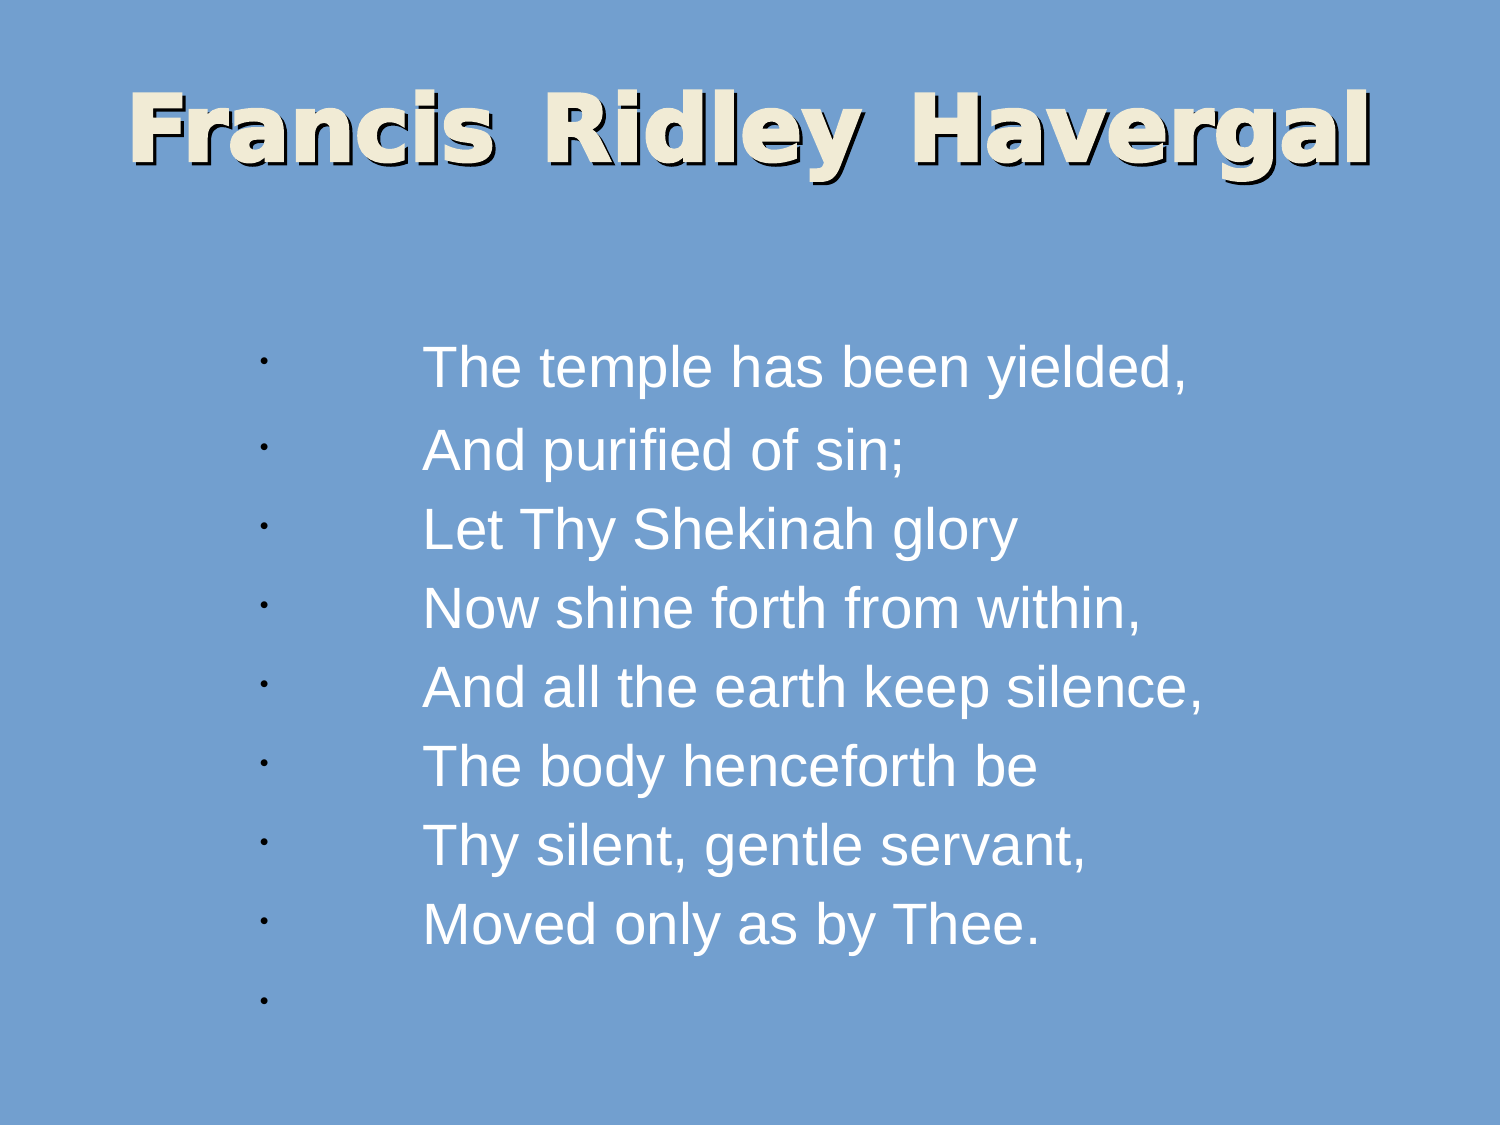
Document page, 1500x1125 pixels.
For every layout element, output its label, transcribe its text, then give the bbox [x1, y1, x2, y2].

title Francis Ridley Havergal [75, 44, 1426, 233]
list The temple has been yielded, And purified of sin; Let Thy Shekinah glory Now shine forth from within, And all the earth keep silence, The body henceforth be Thy silent, gentle servant, Moved only as by Thee. [237, 324, 1326, 1098]
